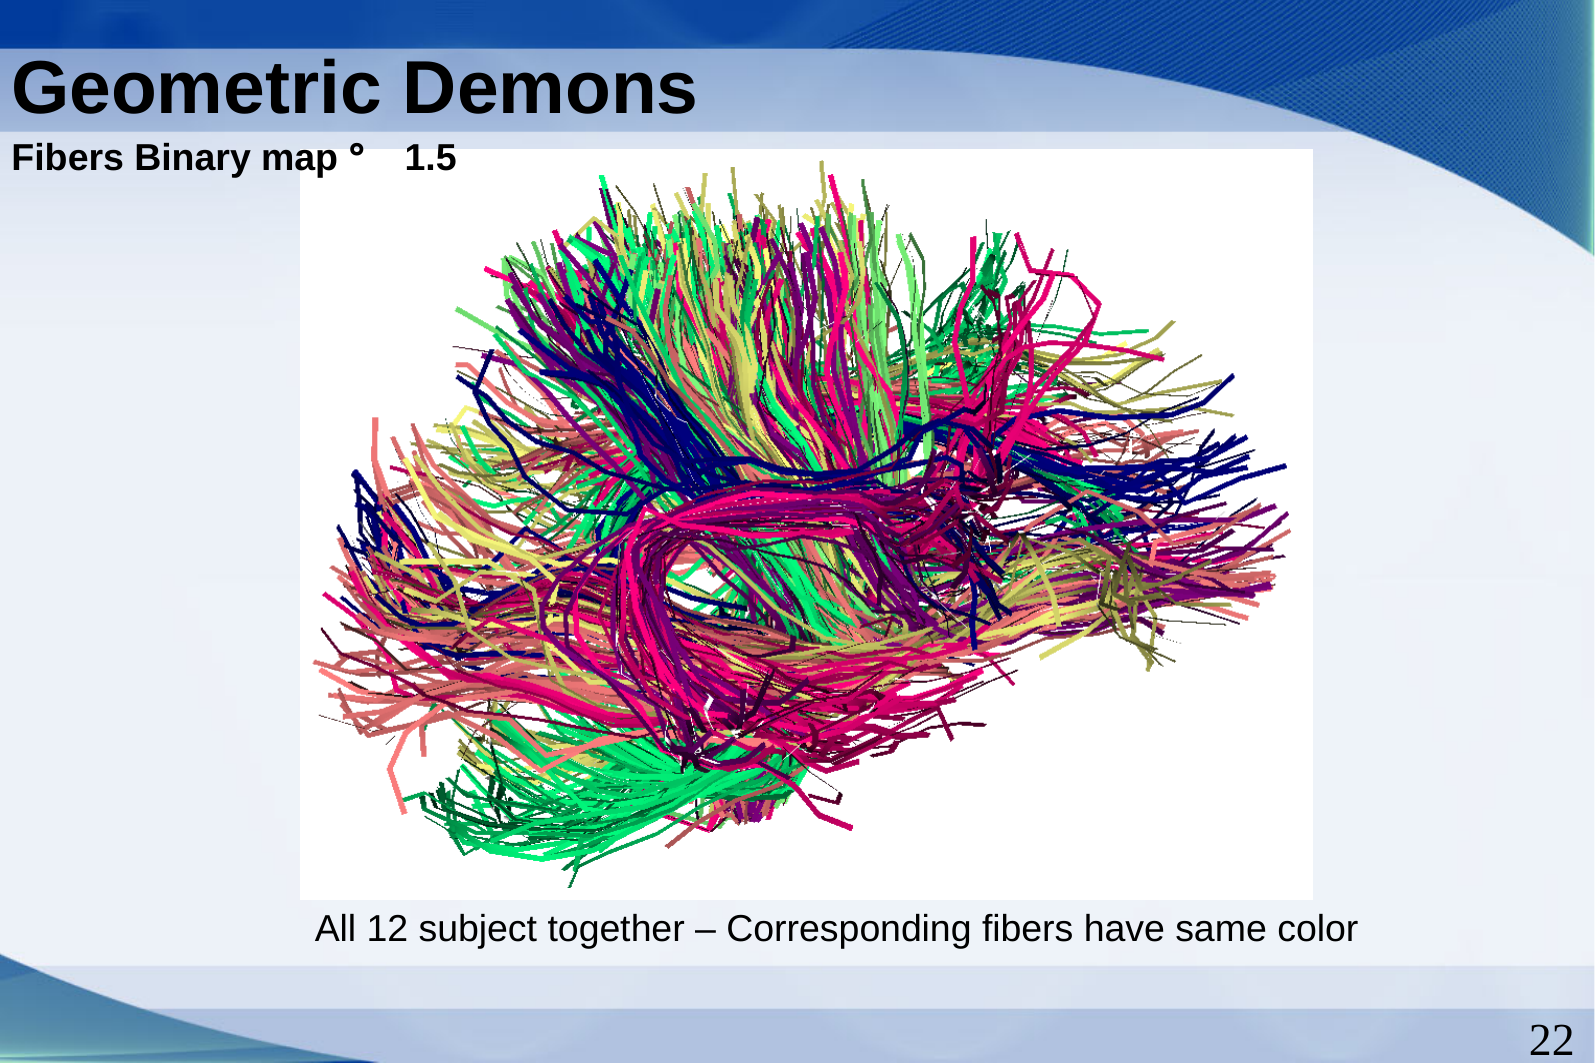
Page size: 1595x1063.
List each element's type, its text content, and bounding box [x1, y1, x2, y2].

text_box All 12 subject together – Corresponding fibers have same color [300, 900, 1374, 957]
title Geometric Demons Fibers Binary map ° 1.5 [11, 13, 1501, 214]
picture [0, 0, 1595, 1063]
